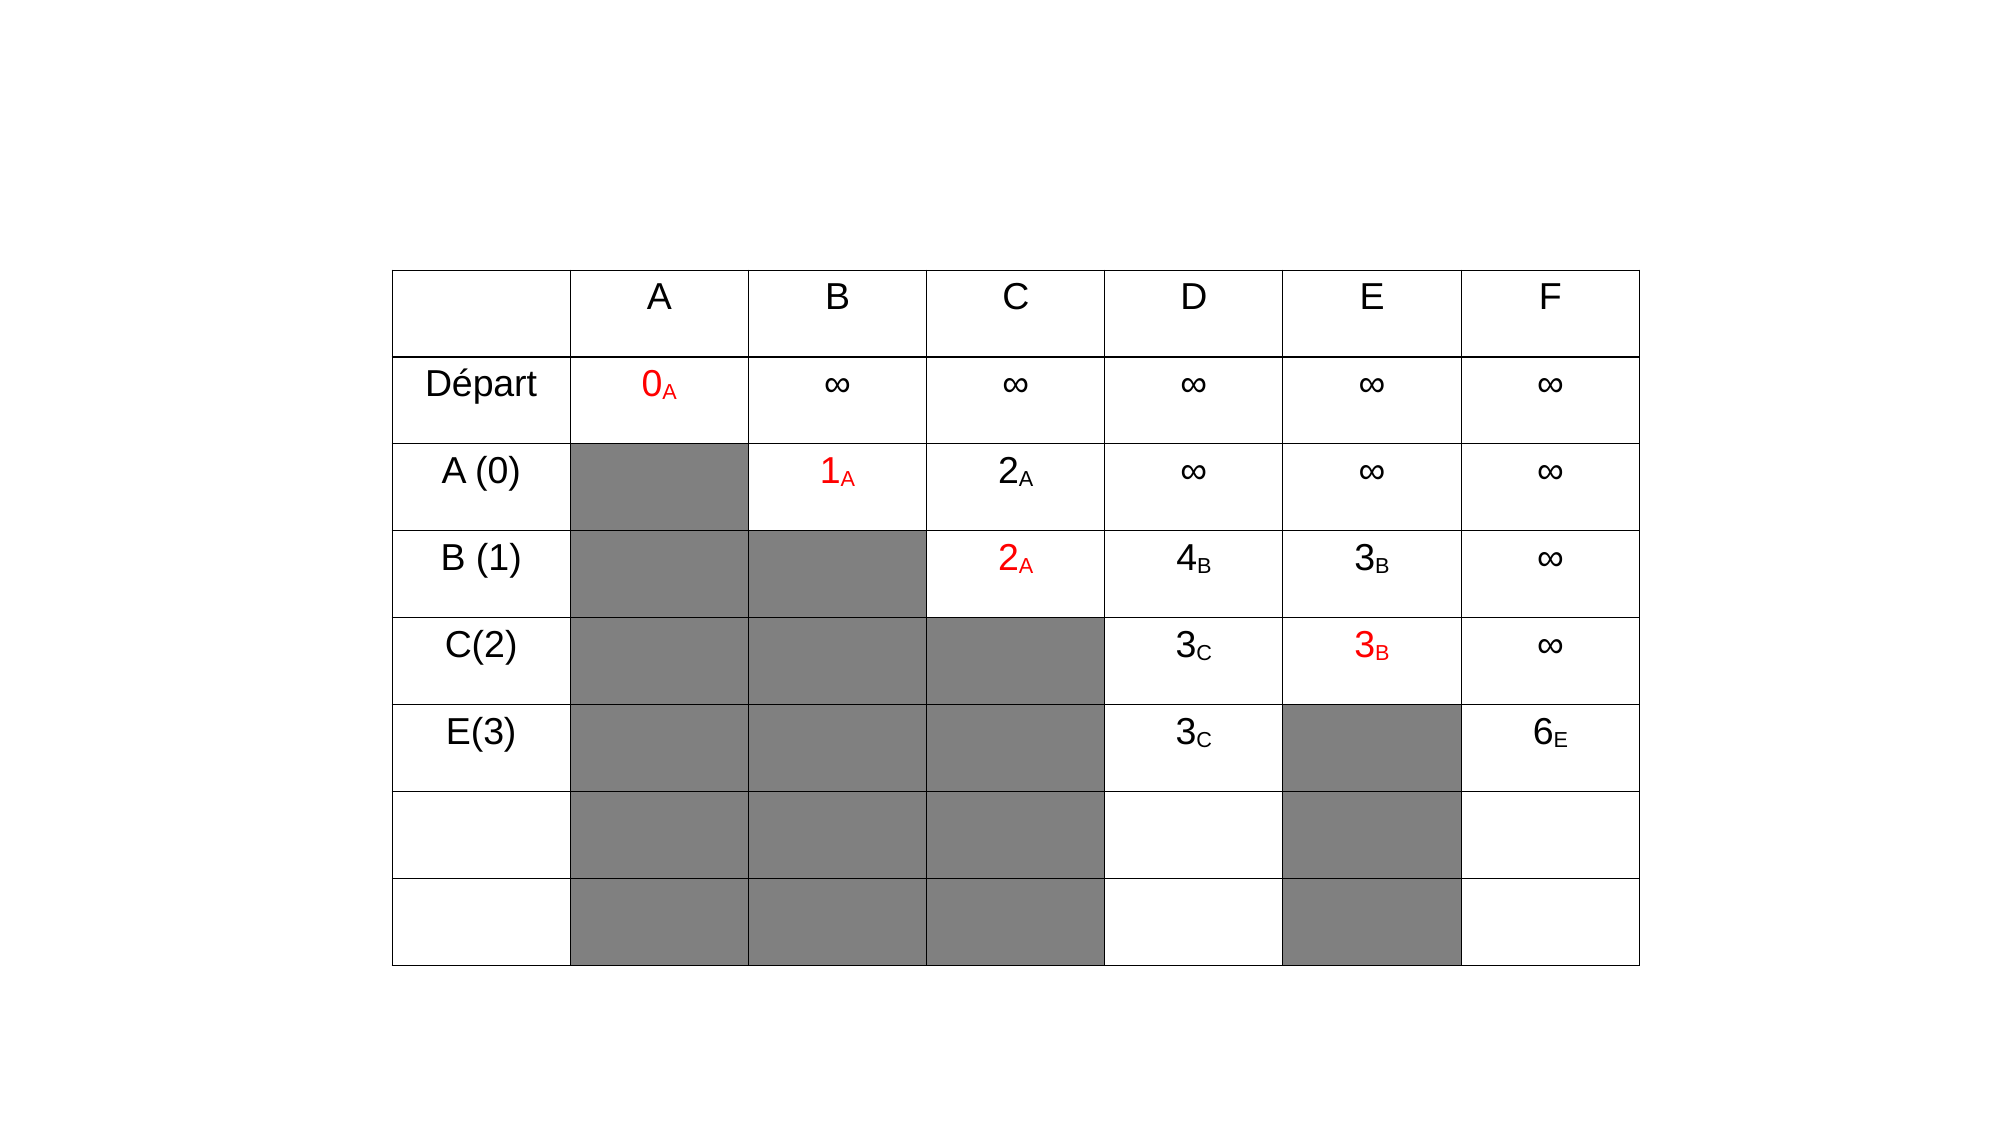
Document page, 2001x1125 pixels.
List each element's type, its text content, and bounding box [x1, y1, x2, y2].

table_cell 3C [1105, 618, 1282, 704]
table_cell [571, 879, 748, 965]
table_cell [1462, 879, 1639, 965]
table_cell [749, 879, 926, 965]
table_header F [1462, 271, 1639, 356]
table_cell [749, 531, 926, 617]
table_cell ∞ [1105, 444, 1282, 530]
table_header E [1283, 271, 1461, 356]
table_cell 1A [749, 444, 926, 530]
table_header D [1105, 271, 1282, 356]
table_cell [571, 444, 748, 530]
table_cell [927, 618, 1104, 704]
table_cell 3C [1105, 705, 1282, 791]
table_cell [749, 618, 926, 704]
table_cell ∞ [1462, 618, 1639, 704]
table_cell [1283, 879, 1461, 965]
table_cell [1462, 792, 1639, 878]
table_header B [749, 271, 926, 356]
table_cell 3B [1283, 618, 1461, 704]
table_cell [1105, 792, 1282, 878]
table_cell C(2) [393, 618, 570, 704]
table_cell [393, 792, 570, 878]
table_cell [749, 705, 926, 791]
table_cell [927, 792, 1104, 878]
table_cell A (0) [393, 444, 570, 530]
table_cell ∞ [927, 358, 1104, 443]
table_cell B (1) [393, 531, 570, 617]
table_cell ∞ [1283, 444, 1461, 530]
table_cell 2A [927, 444, 1104, 530]
table_header A [571, 271, 748, 356]
table_cell 3B [1283, 531, 1461, 617]
table_cell [571, 705, 748, 791]
table_cell ∞ [1462, 531, 1639, 617]
table_cell [571, 792, 748, 878]
table_cell 4B [1105, 531, 1282, 617]
table_cell [1283, 705, 1461, 791]
table_cell ∞ [1462, 358, 1639, 443]
table_header [393, 271, 570, 356]
table_cell [1283, 792, 1461, 878]
table_cell Départ [393, 358, 570, 443]
table_cell [571, 531, 748, 617]
table_cell [1105, 879, 1282, 965]
table_cell ∞ [1462, 444, 1639, 530]
table_cell 2A [927, 531, 1104, 617]
table_cell [571, 618, 748, 704]
table_cell ∞ [749, 358, 926, 443]
table_cell ∞ [1105, 358, 1282, 443]
table_cell 0A [571, 358, 748, 443]
table_header C [927, 271, 1104, 356]
table_cell [393, 879, 570, 965]
table_cell [927, 879, 1104, 965]
table_cell E(3) [393, 705, 570, 791]
table_cell ∞ [1283, 358, 1461, 443]
table_cell [927, 705, 1104, 791]
table_cell 6E [1462, 705, 1639, 791]
table_cell [749, 792, 926, 878]
